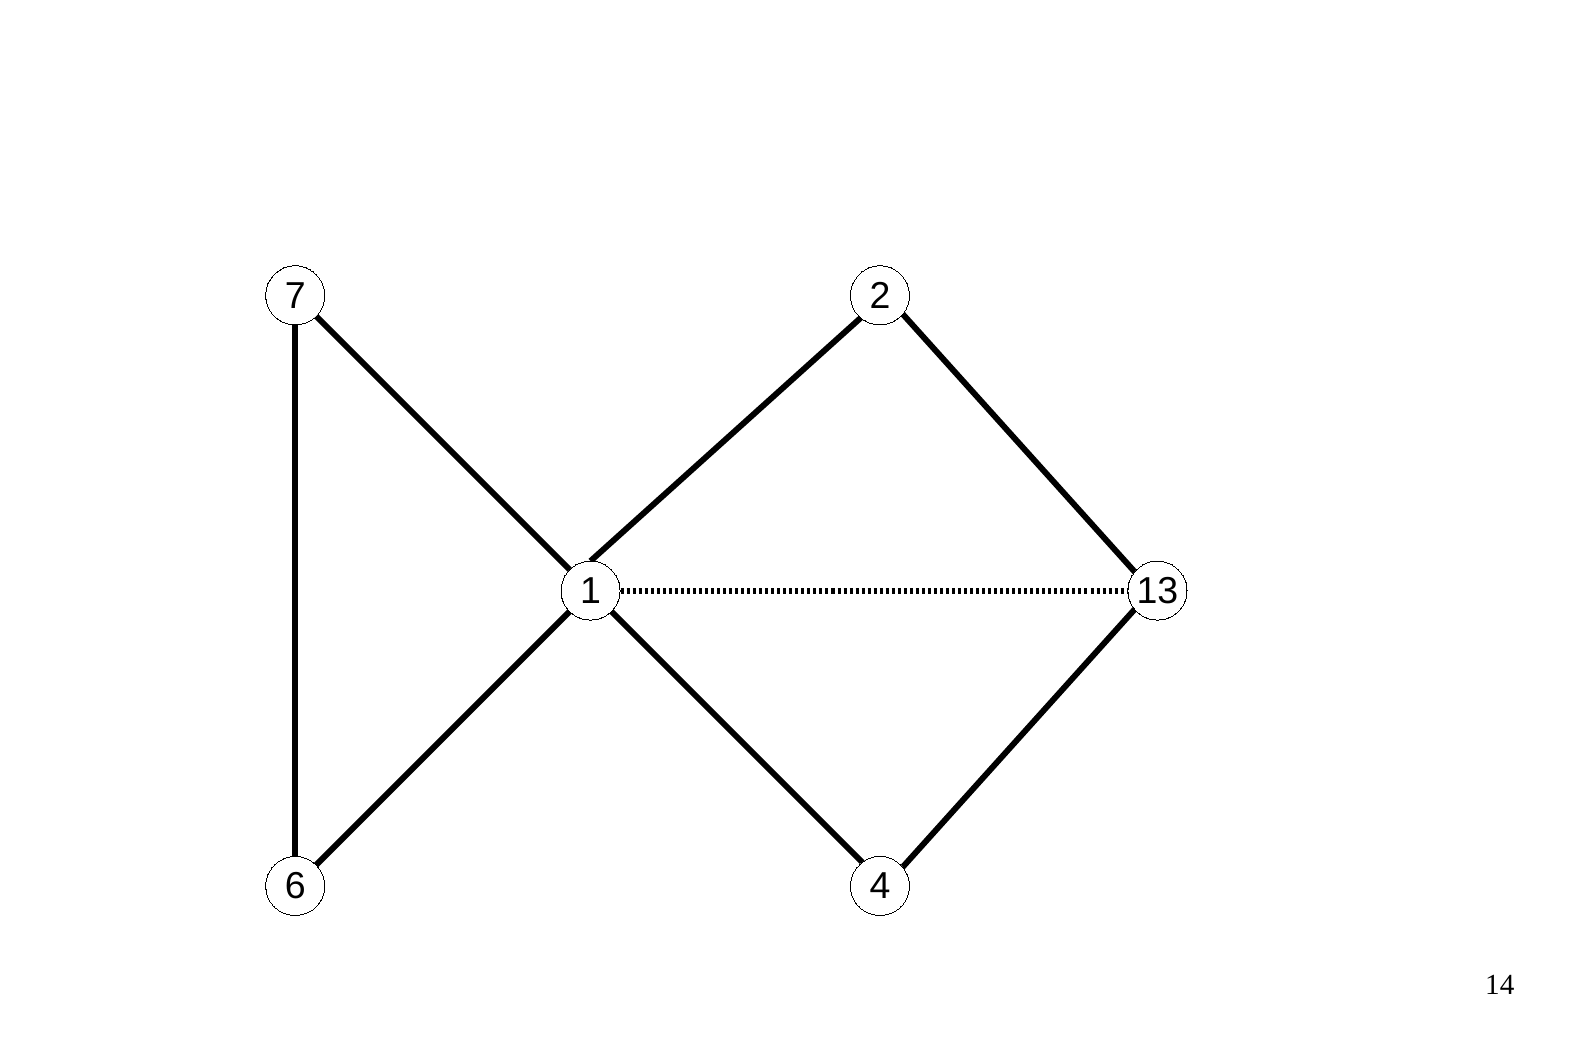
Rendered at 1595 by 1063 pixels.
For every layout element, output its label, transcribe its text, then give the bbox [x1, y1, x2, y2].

text_box 6 [265, 856, 325, 916]
text_box 13 [1127, 561, 1188, 621]
text_box 4 [850, 856, 910, 916]
text_box 7 [265, 265, 325, 325]
text_box 1 [561, 561, 621, 621]
text_box 2 [850, 265, 910, 325]
